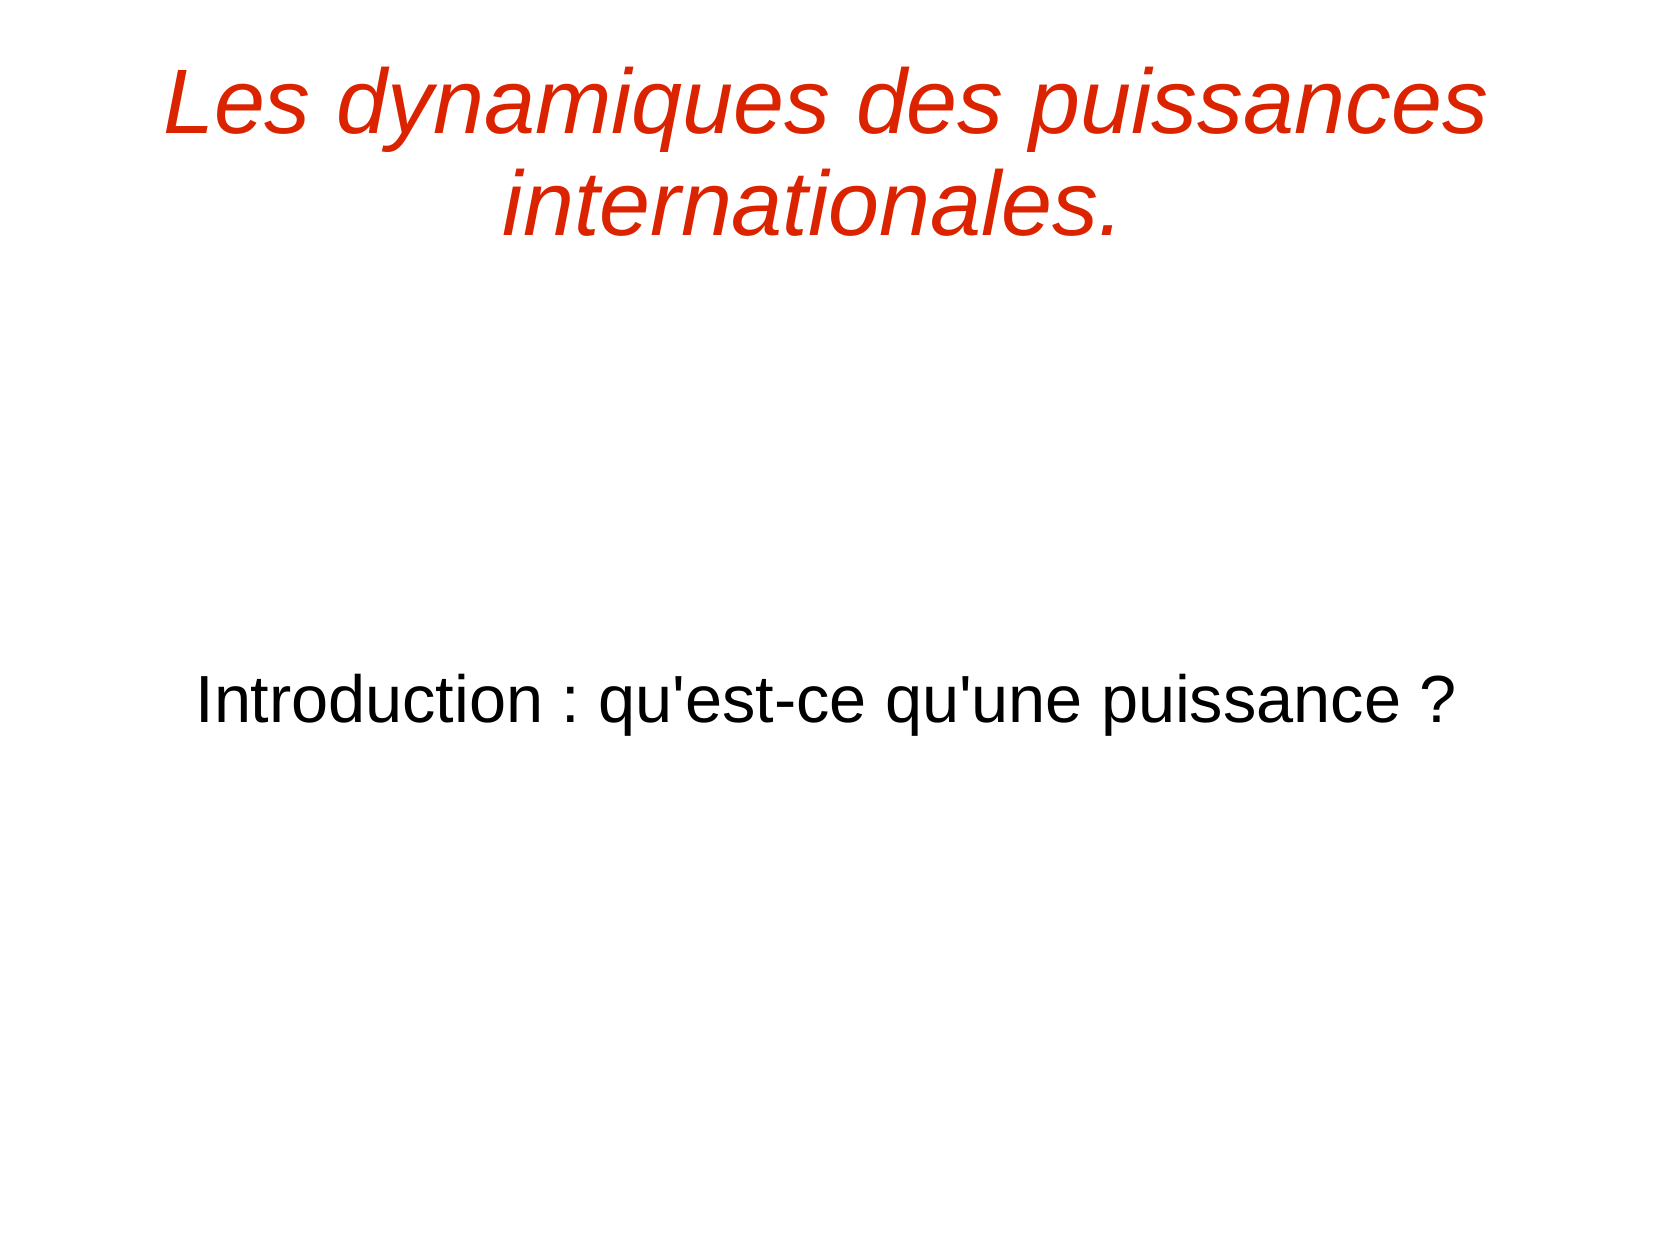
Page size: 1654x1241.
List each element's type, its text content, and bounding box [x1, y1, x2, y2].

subtitle Introduction : qu'est-ce qu'une puissance ? [82, 290, 1571, 1109]
title Les dynamiques des puissances internationales. [82, 49, 1571, 257]
